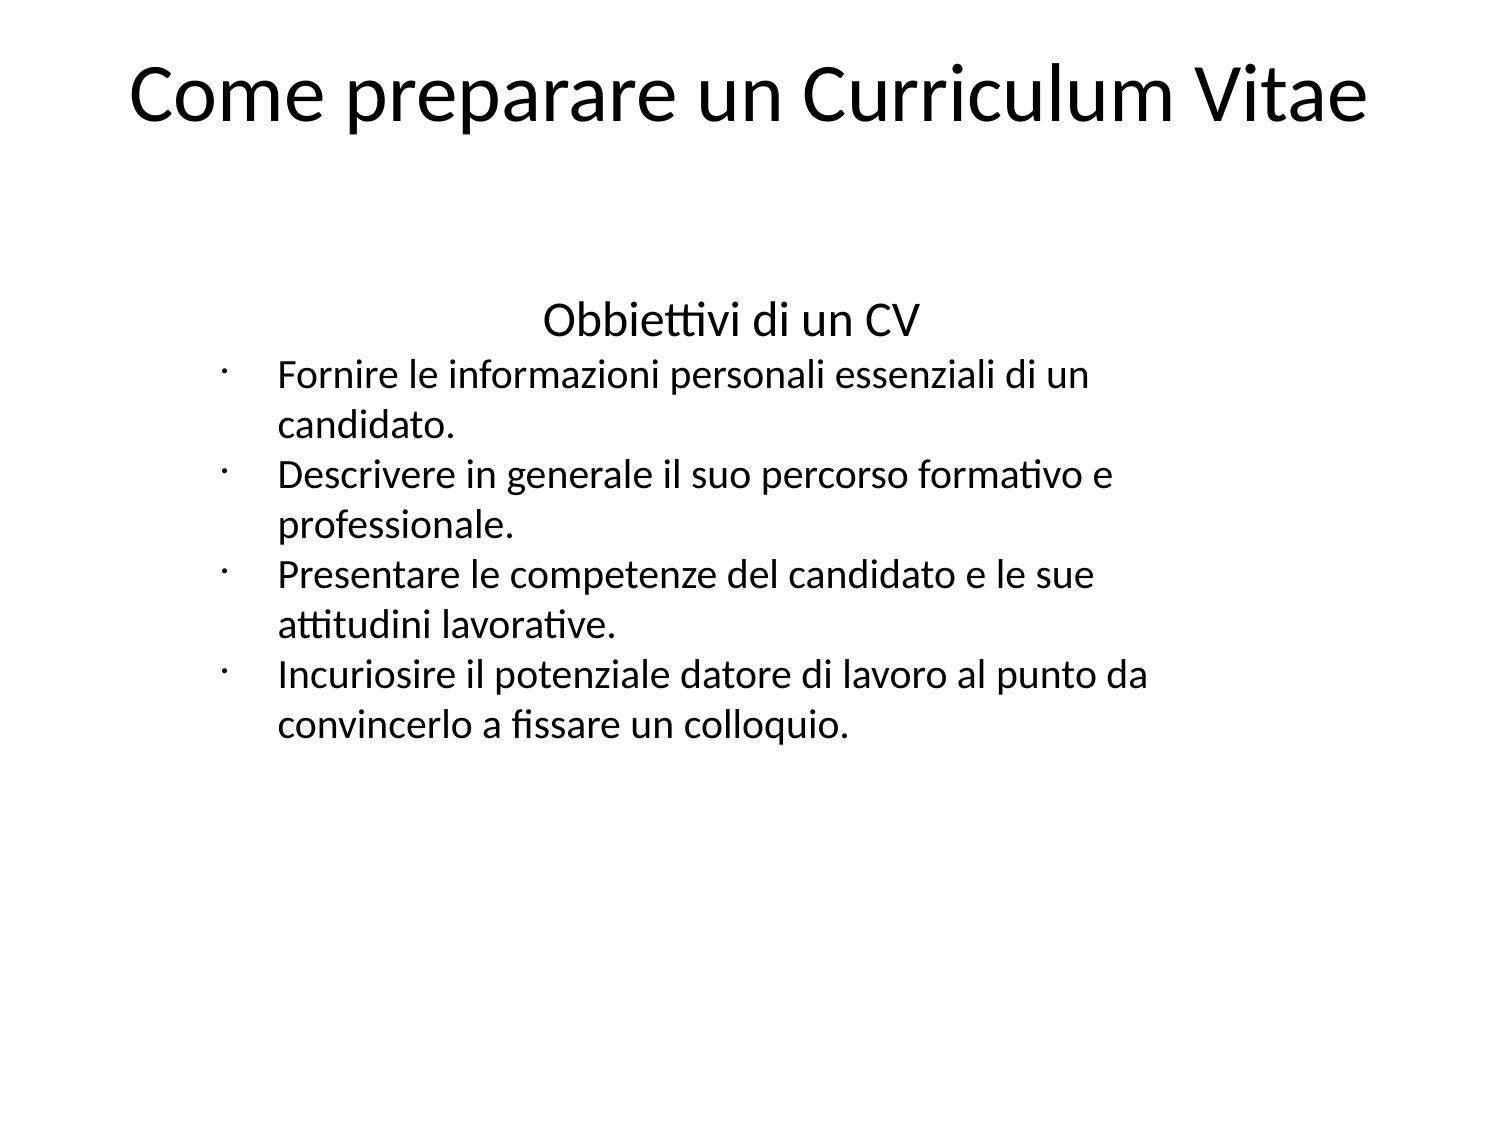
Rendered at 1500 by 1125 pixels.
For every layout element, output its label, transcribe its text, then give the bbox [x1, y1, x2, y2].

title Come preparare un Curriculum Vitae [112, 30, 1388, 273]
subtitle Obbiettivi di un CV Fornire le informazioni personali essenziali di un candidato. Descrivere in generale il suo percorso formativo e professionale. Presentare le competenze del candidato e le sue attitudini lavorative. Incuriosire il potenziale datore di lavoro al punto da convincerlo a fissare un colloquio. [206, 278, 1257, 965]
